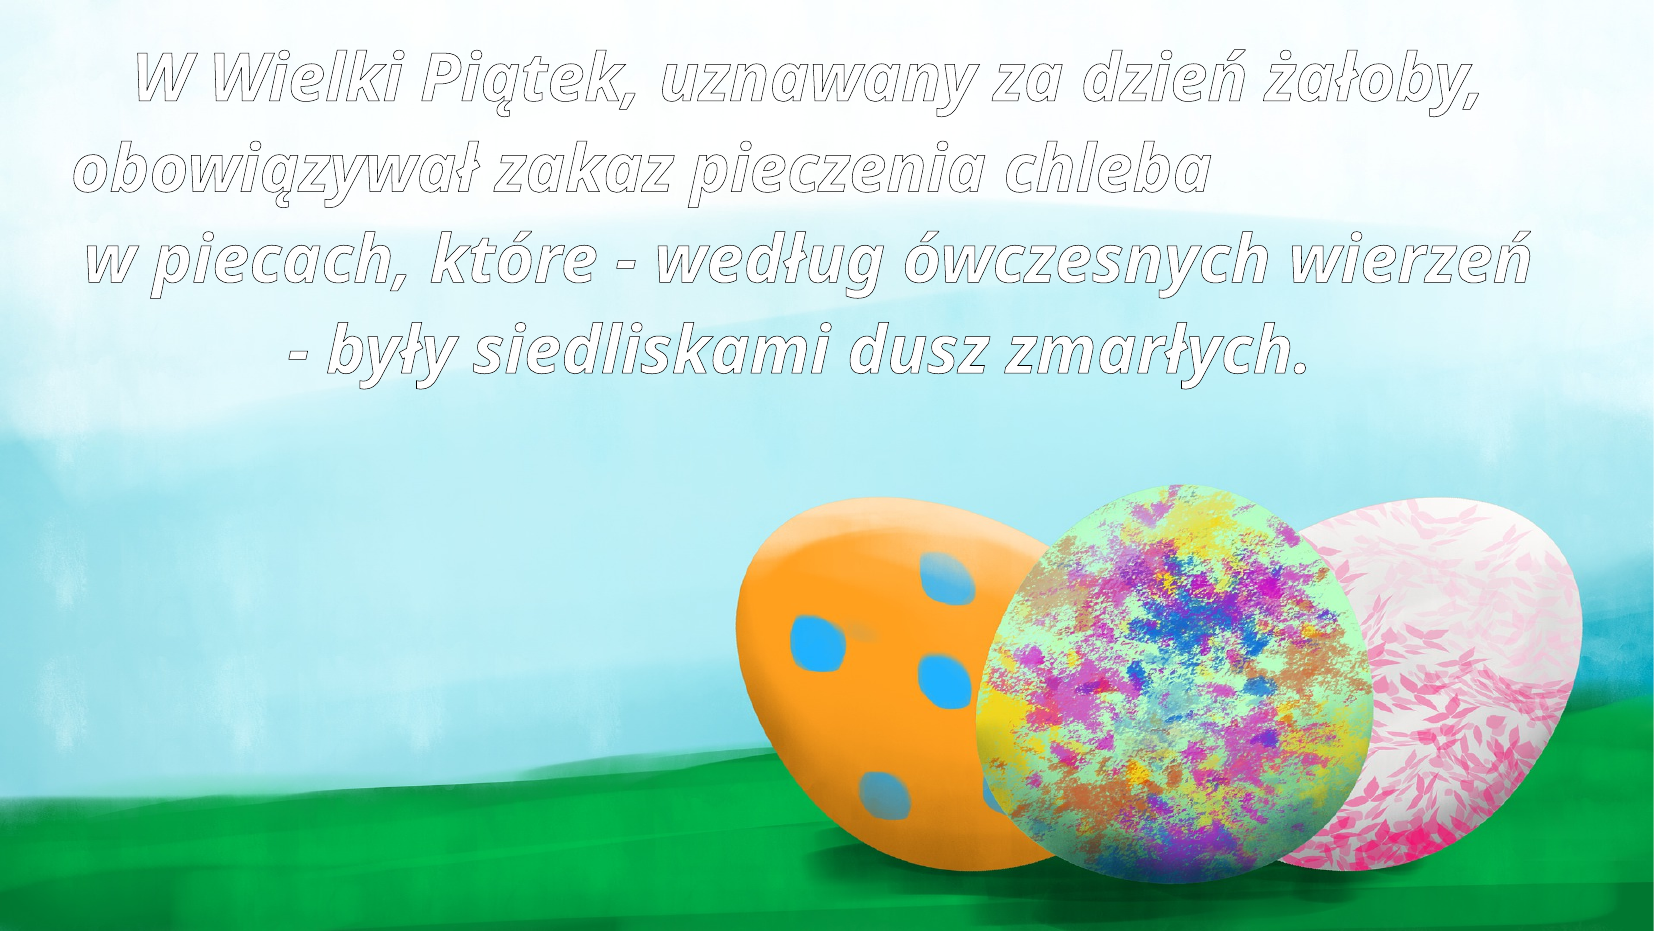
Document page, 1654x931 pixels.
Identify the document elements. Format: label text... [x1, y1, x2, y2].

list W Wielki Piątek, uznawany za dzień żałoby, obowiązywał zakaz pieczenia chleba w piecach, które - według ówczesnych wierzeń - były siedliskami dusz zmarłych. [59, 29, 1548, 569]
picture [0, 0, 1654, 931]
